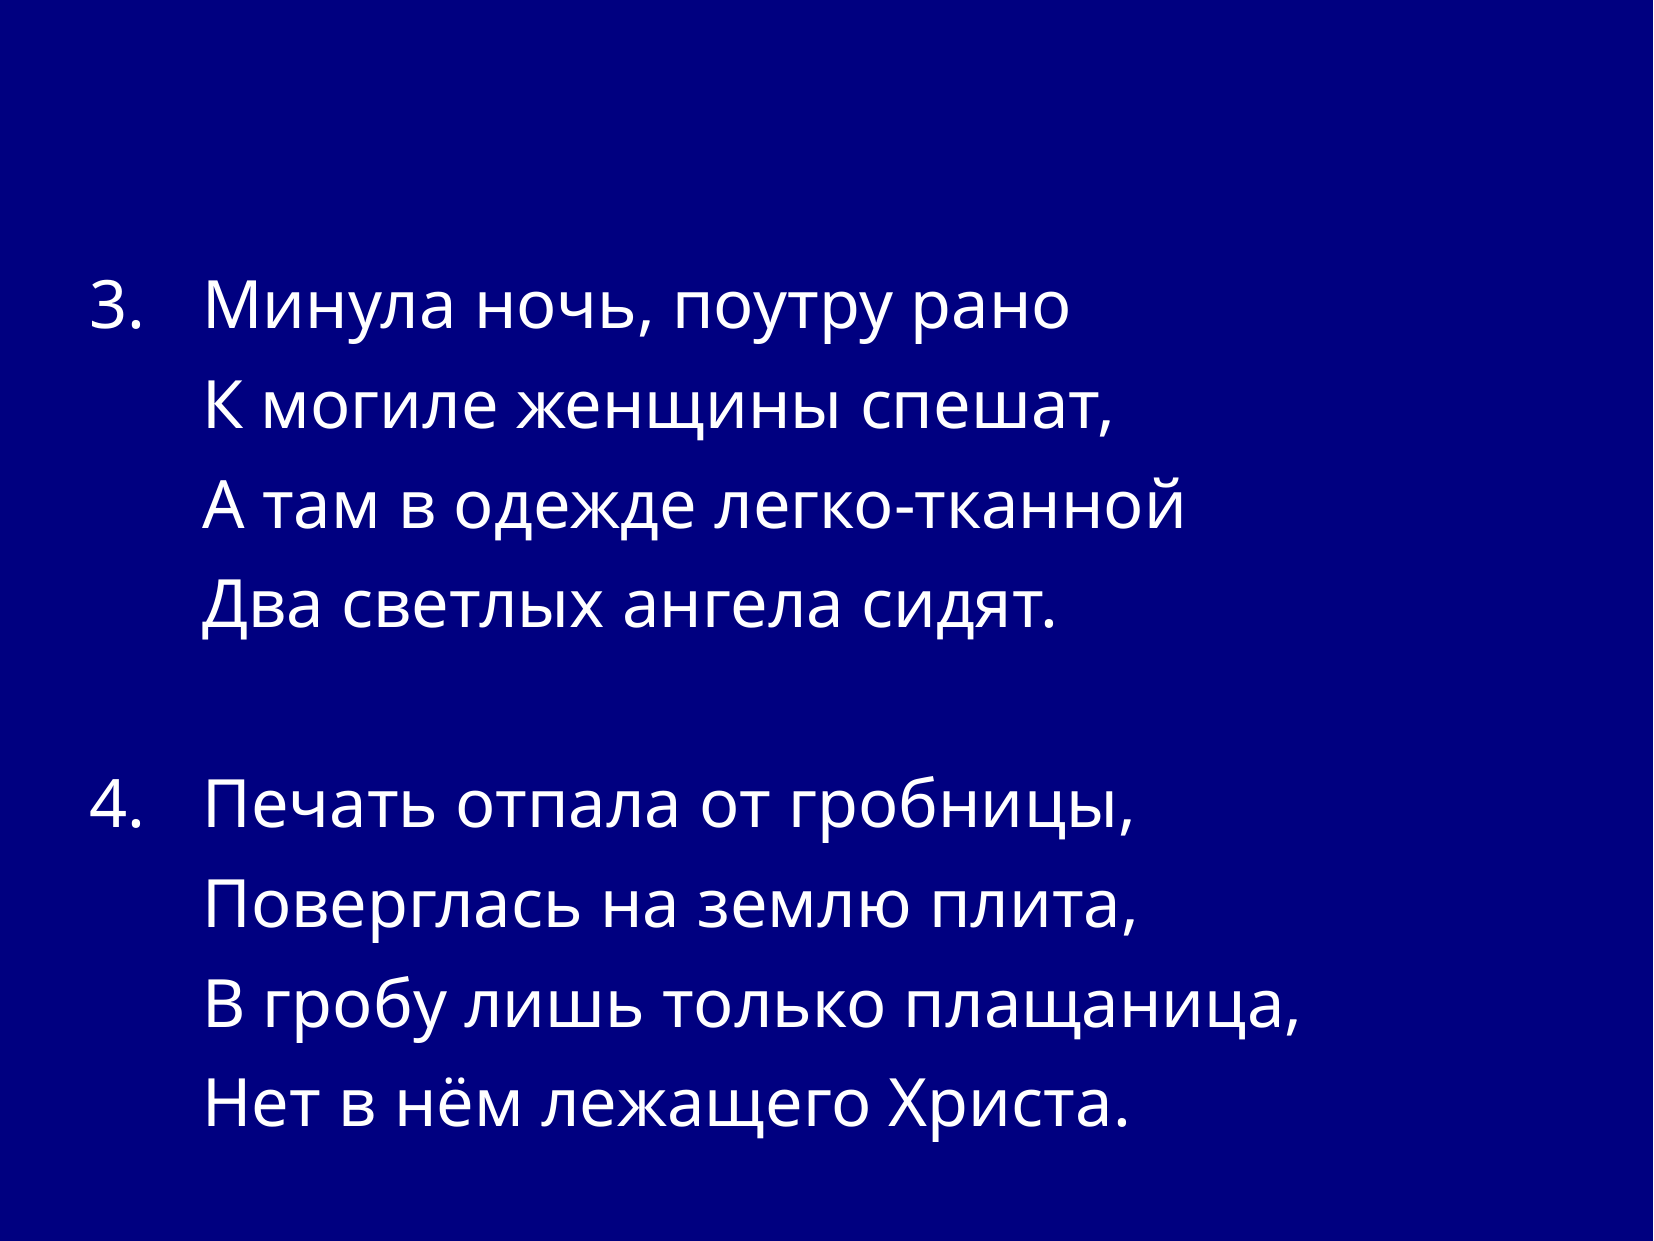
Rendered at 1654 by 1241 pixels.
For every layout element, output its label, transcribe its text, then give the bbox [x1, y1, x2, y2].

text_box 3. Минула ночь, поутру рано К могиле женщины спешат, А там в одежде легко-тканной Два светлых ангела сидят. 4. Печать отпала от гробницы, Поверглась на землю плита, В гробу лишь только плащаница, Нет в нём лежащего Христа. [75, 150, 1576, 1163]
